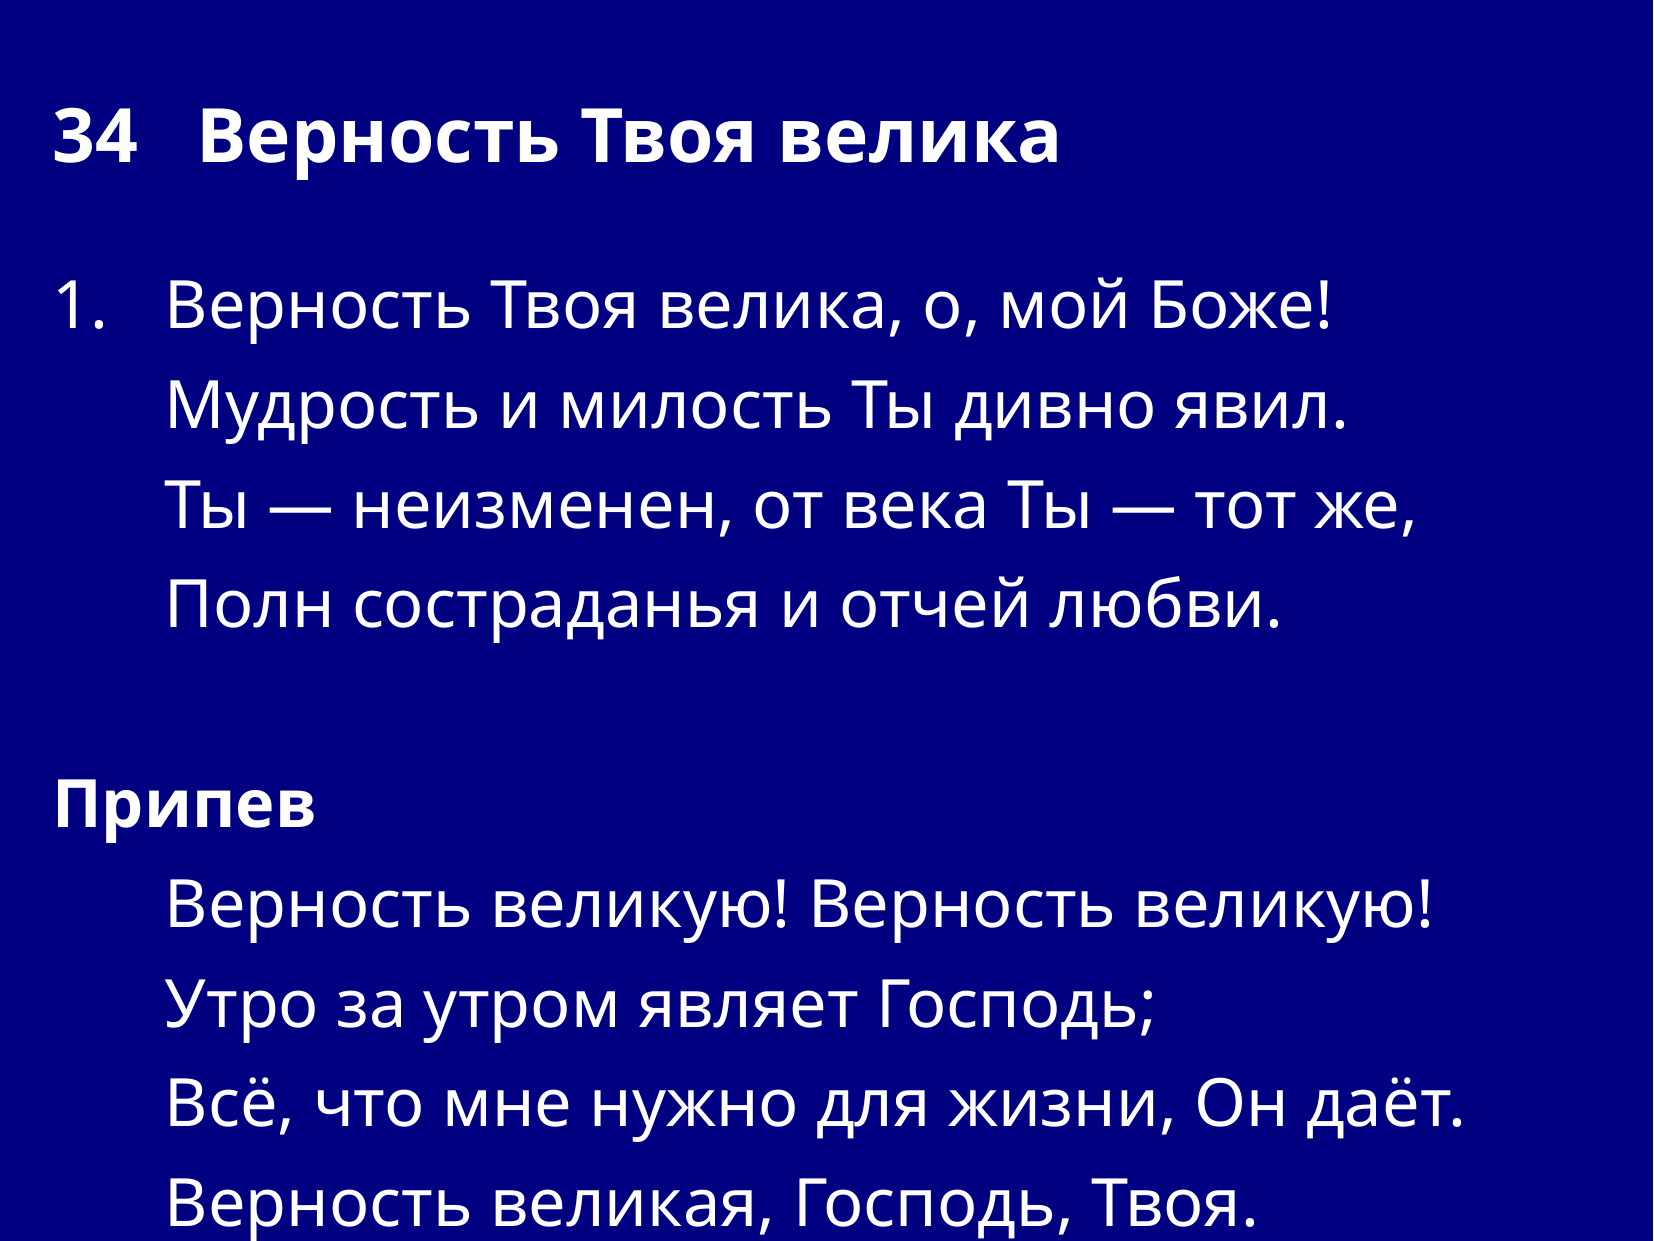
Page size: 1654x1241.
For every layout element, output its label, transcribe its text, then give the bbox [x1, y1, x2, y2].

text_box 34 Верность Твоя велика [37, 75, 1538, 188]
text_box 1. Верность Твоя велика, о, мой Боже! Мудрость и милость Ты дивно явил. Ты — неизменен, от века Ты — тот же, Полн состраданья и отчей любви. Припев Верность великую! Верность великую! Утро за утром являет Господь; Всё, что мне нужно для жизни, Он даёт. Верность великая, Господь, Твоя. [37, 150, 1653, 1163]
